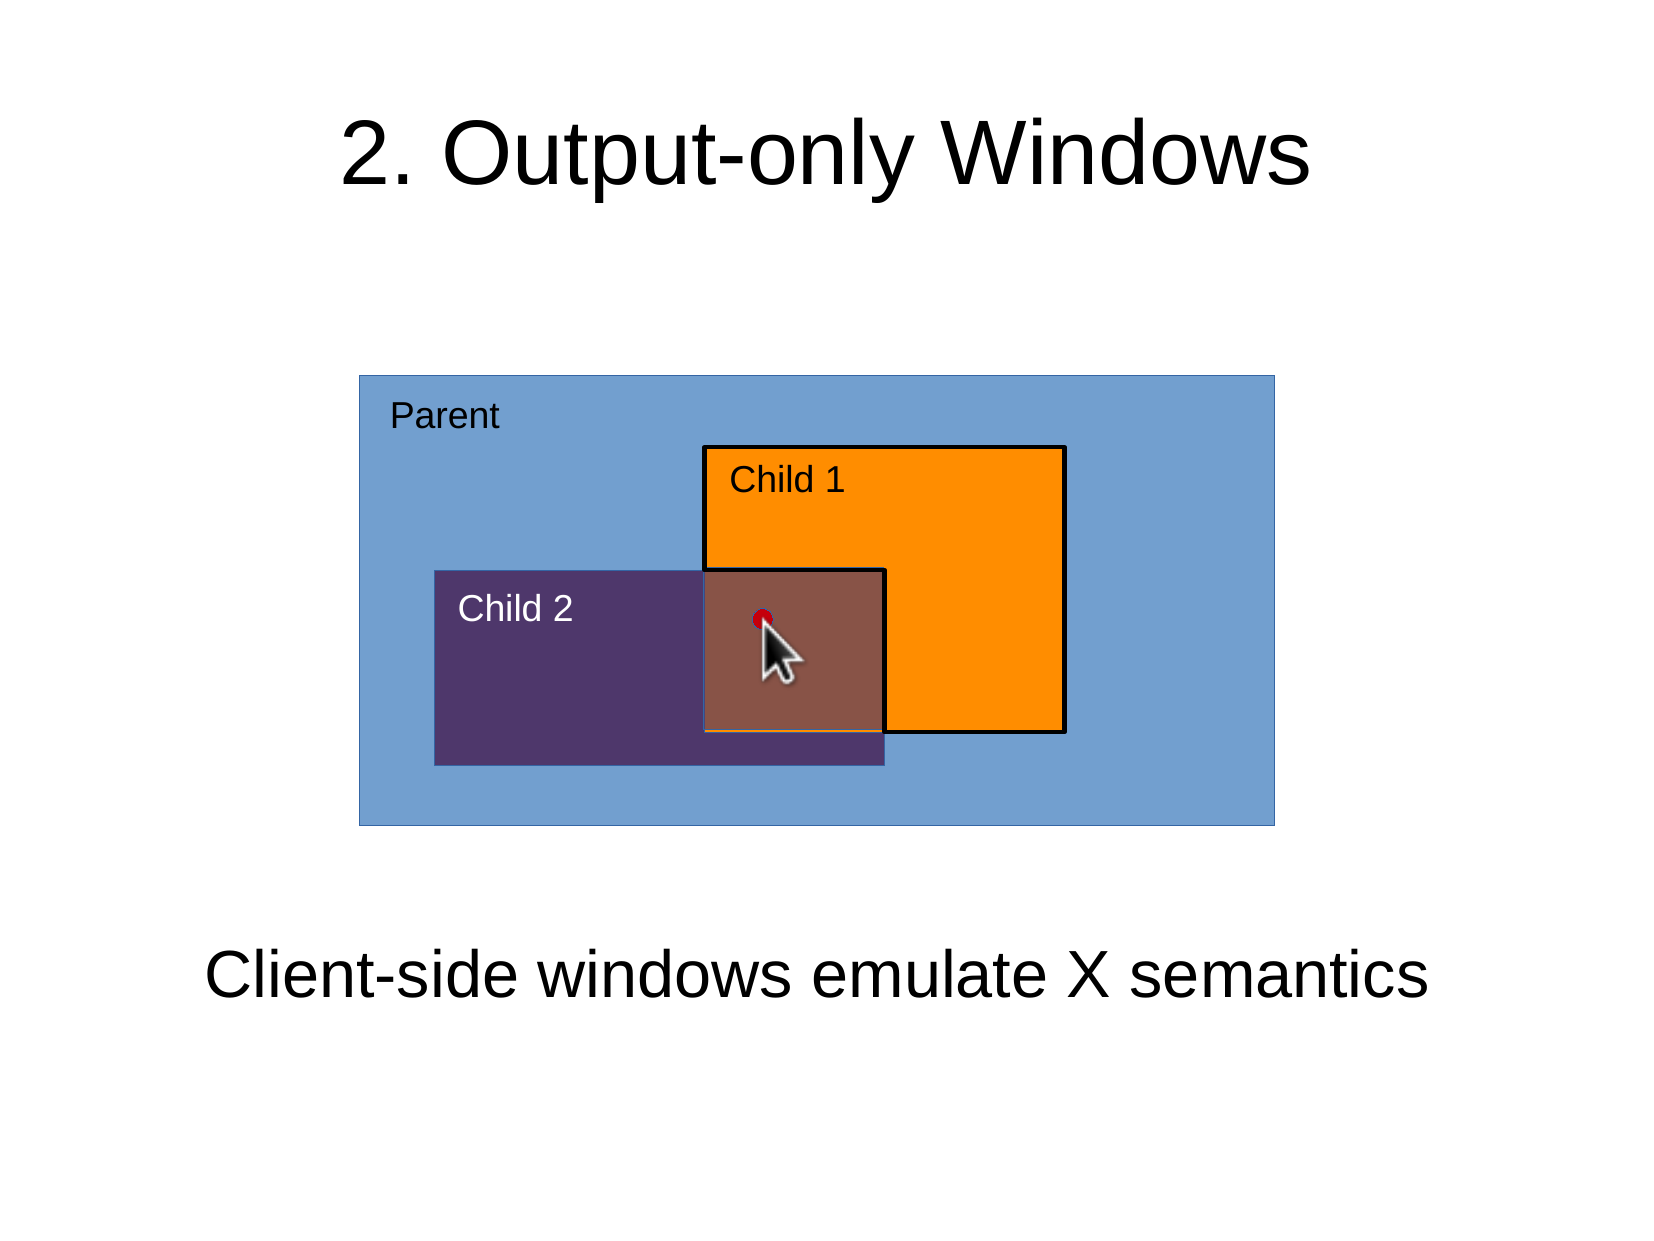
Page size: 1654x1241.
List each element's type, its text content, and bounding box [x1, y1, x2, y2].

text_box Parent [375, 387, 556, 445]
picture [742, 611, 824, 693]
text_box Child 1 [714, 451, 861, 509]
text_box Child 2 [442, 579, 589, 637]
text_box [707, 449, 1062, 730]
text_box Child1 [359, 375, 1275, 826]
title 2. Output-only Windows [82, 49, 1571, 257]
text_box Client-side windows emulate X semantics [75, 930, 1561, 1051]
text_box [434, 570, 885, 766]
